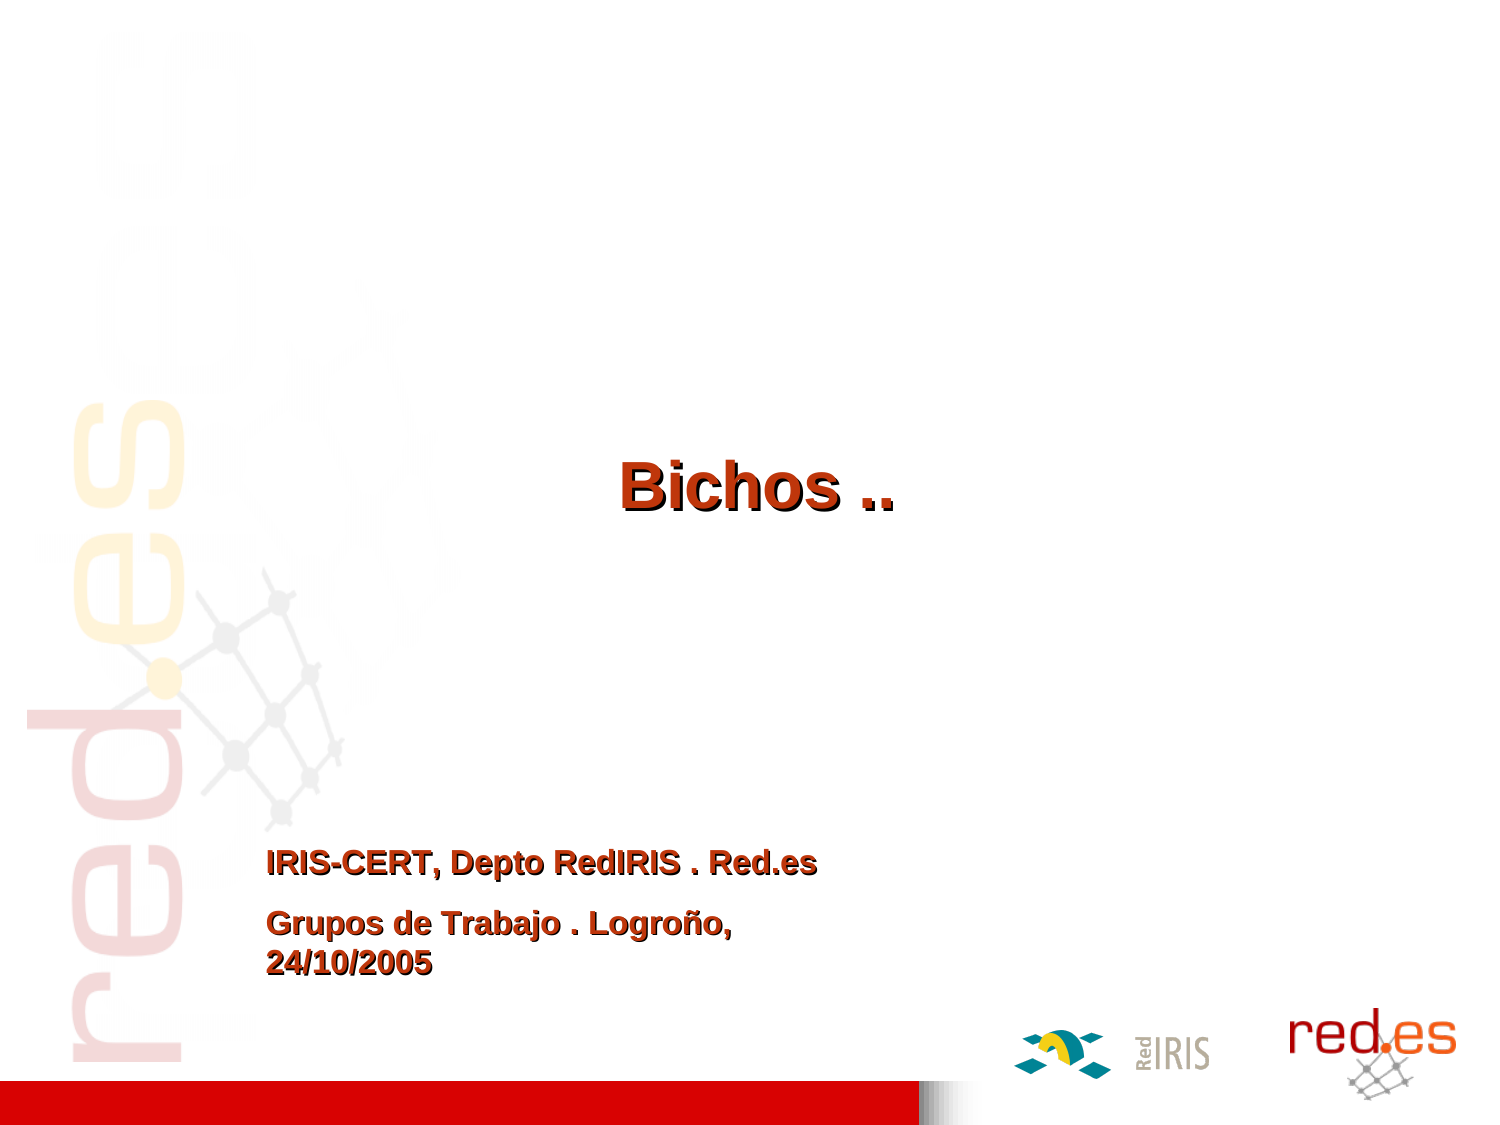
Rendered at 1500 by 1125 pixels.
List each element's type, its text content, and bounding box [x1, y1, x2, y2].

picture [1014, 1030, 1209, 1079]
picture [27, 400, 345, 1062]
picture [0, 1008, 1500, 1125]
text_box Bichos .. [39, 435, 1475, 531]
text_box IRIS-CERT, Depto RedIRIS . Red.es Grupos de Trabajo . Logroño, 24/10/2005 [250, 833, 897, 986]
